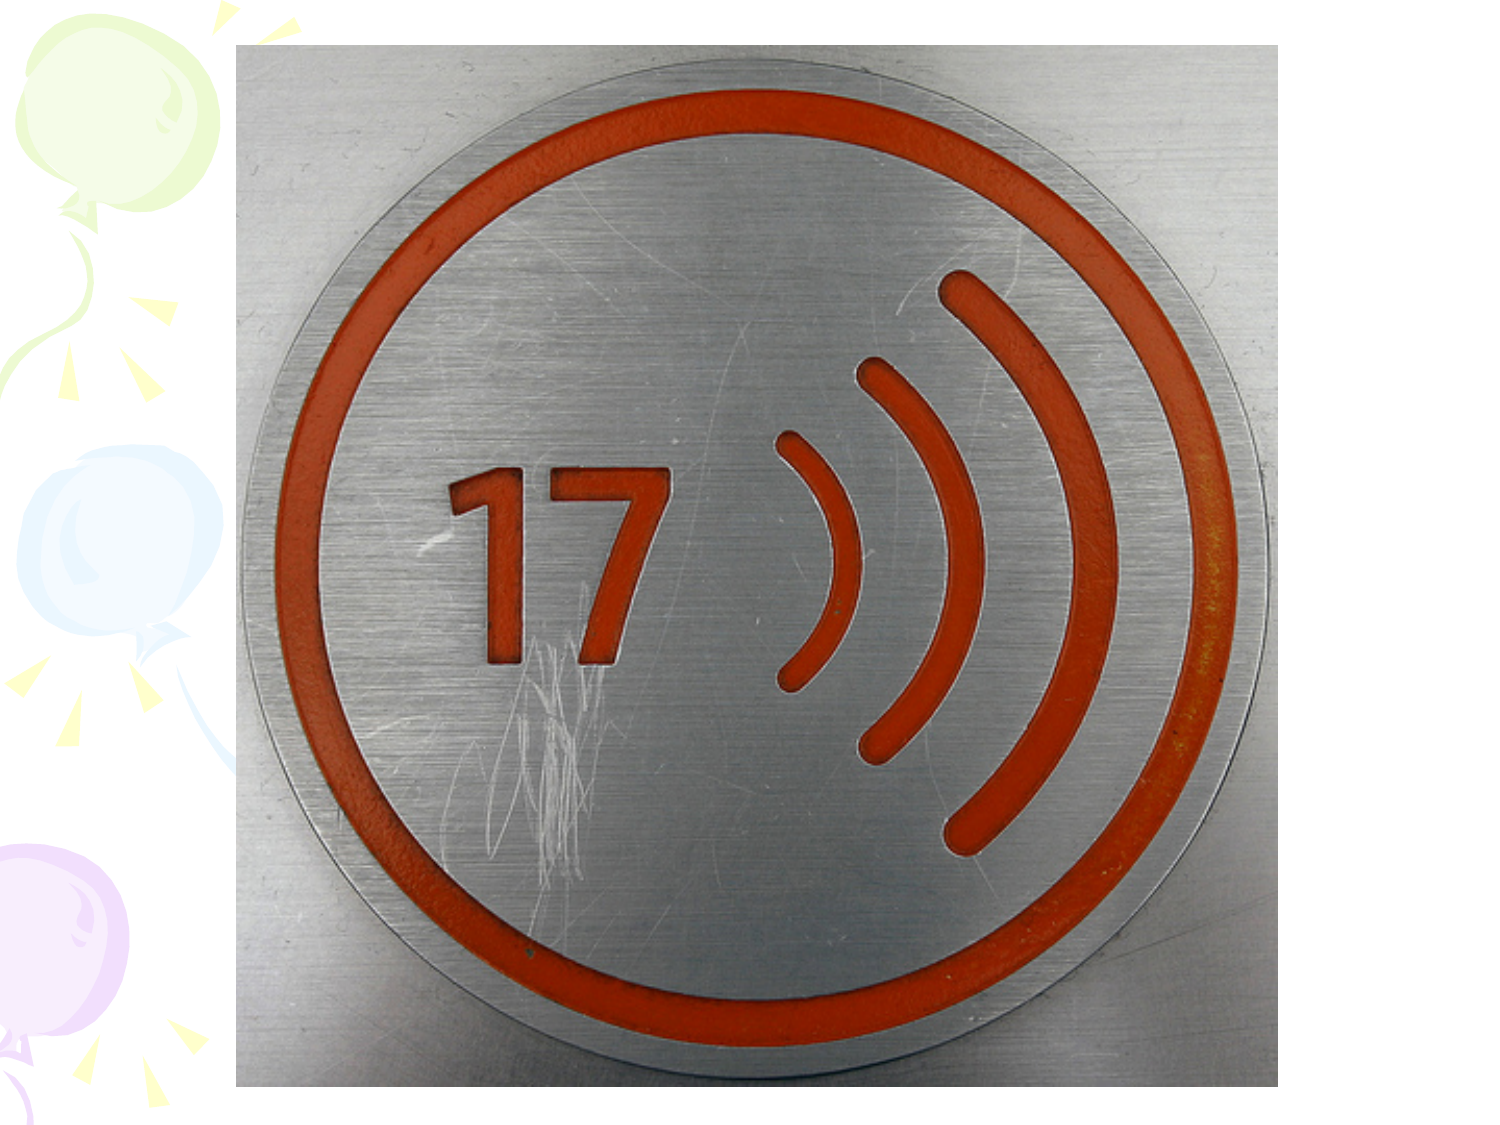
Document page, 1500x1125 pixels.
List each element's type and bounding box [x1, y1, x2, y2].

picture [236, 45, 1278, 1087]
